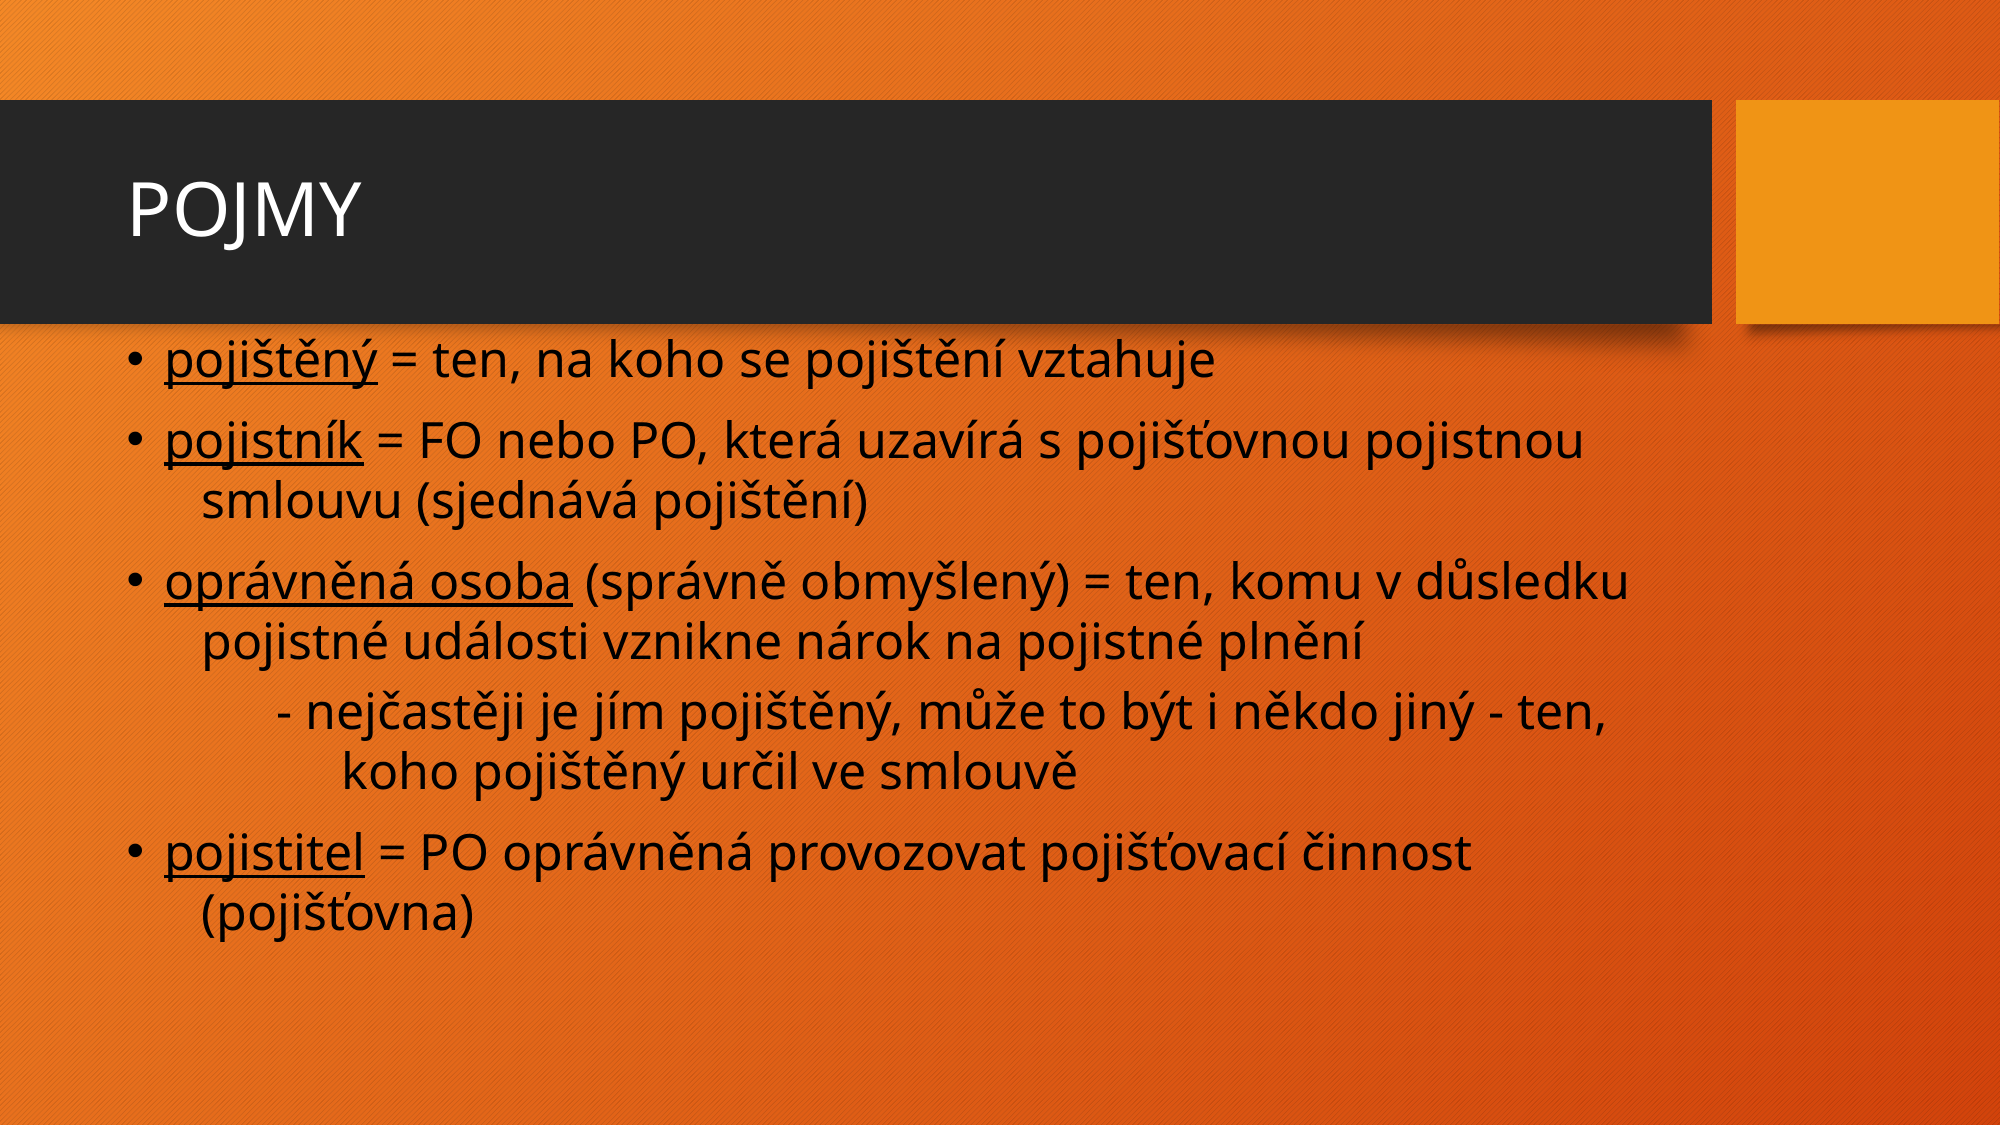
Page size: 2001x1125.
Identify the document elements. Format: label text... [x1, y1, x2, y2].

title POJMY [111, 123, 1689, 301]
list pojištěný = ten, na koho se pojištění vztahuje pojistník = FO nebo PO, která uzavírá s pojišťovnou pojistnou smlouvu (sjednává pojištění) oprávněná osoba (správně obmyšlený) = ten, komu v důsledku pojistné události vznikne nárok na pojistné plnění - nejčastěji je jím pojištěný, může to být i někdo jiný - ten, koho pojištěný určil ve smlouvě pojistitel = PO oprávněná provozovat pojišťovací činnost (pojišťovna) [111, 320, 1689, 1125]
